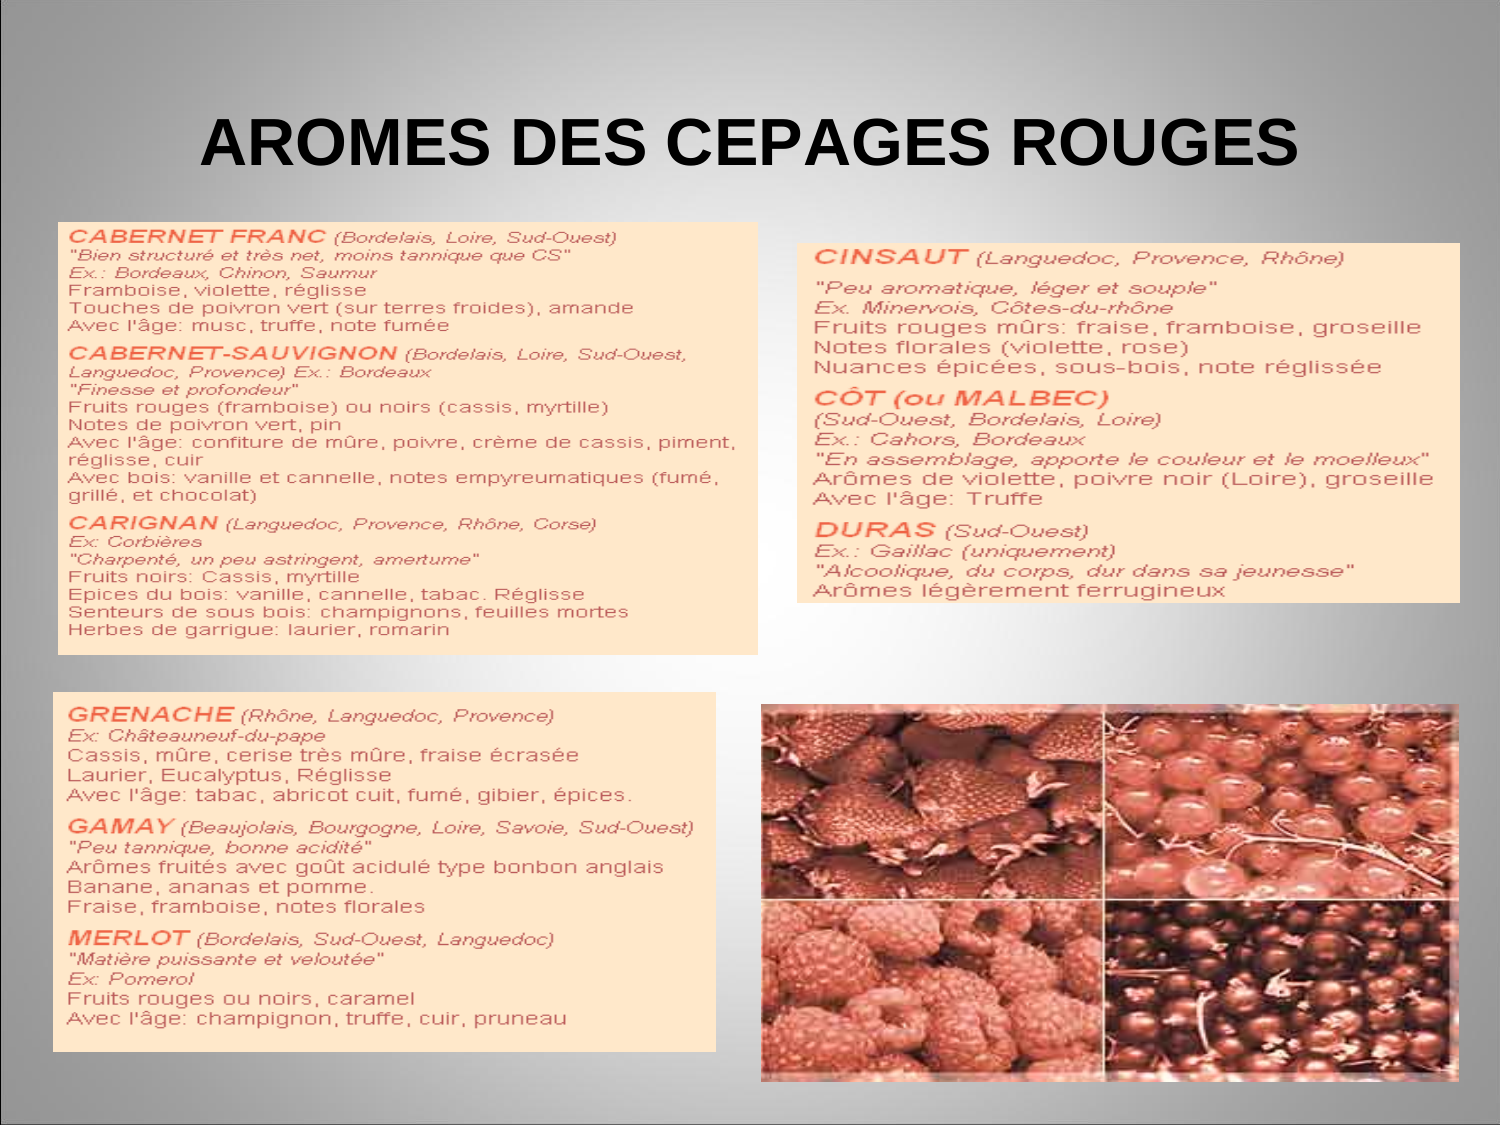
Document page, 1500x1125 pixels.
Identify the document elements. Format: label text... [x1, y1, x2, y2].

text_box [58, 222, 758, 655]
text_box [53, 692, 716, 1052]
text_box [761, 704, 1459, 1082]
text_box [797, 243, 1460, 603]
picture [0, 0, 1500, 1125]
title AROMES DES CEPAGES ROUGES [75, 45, 1426, 233]
